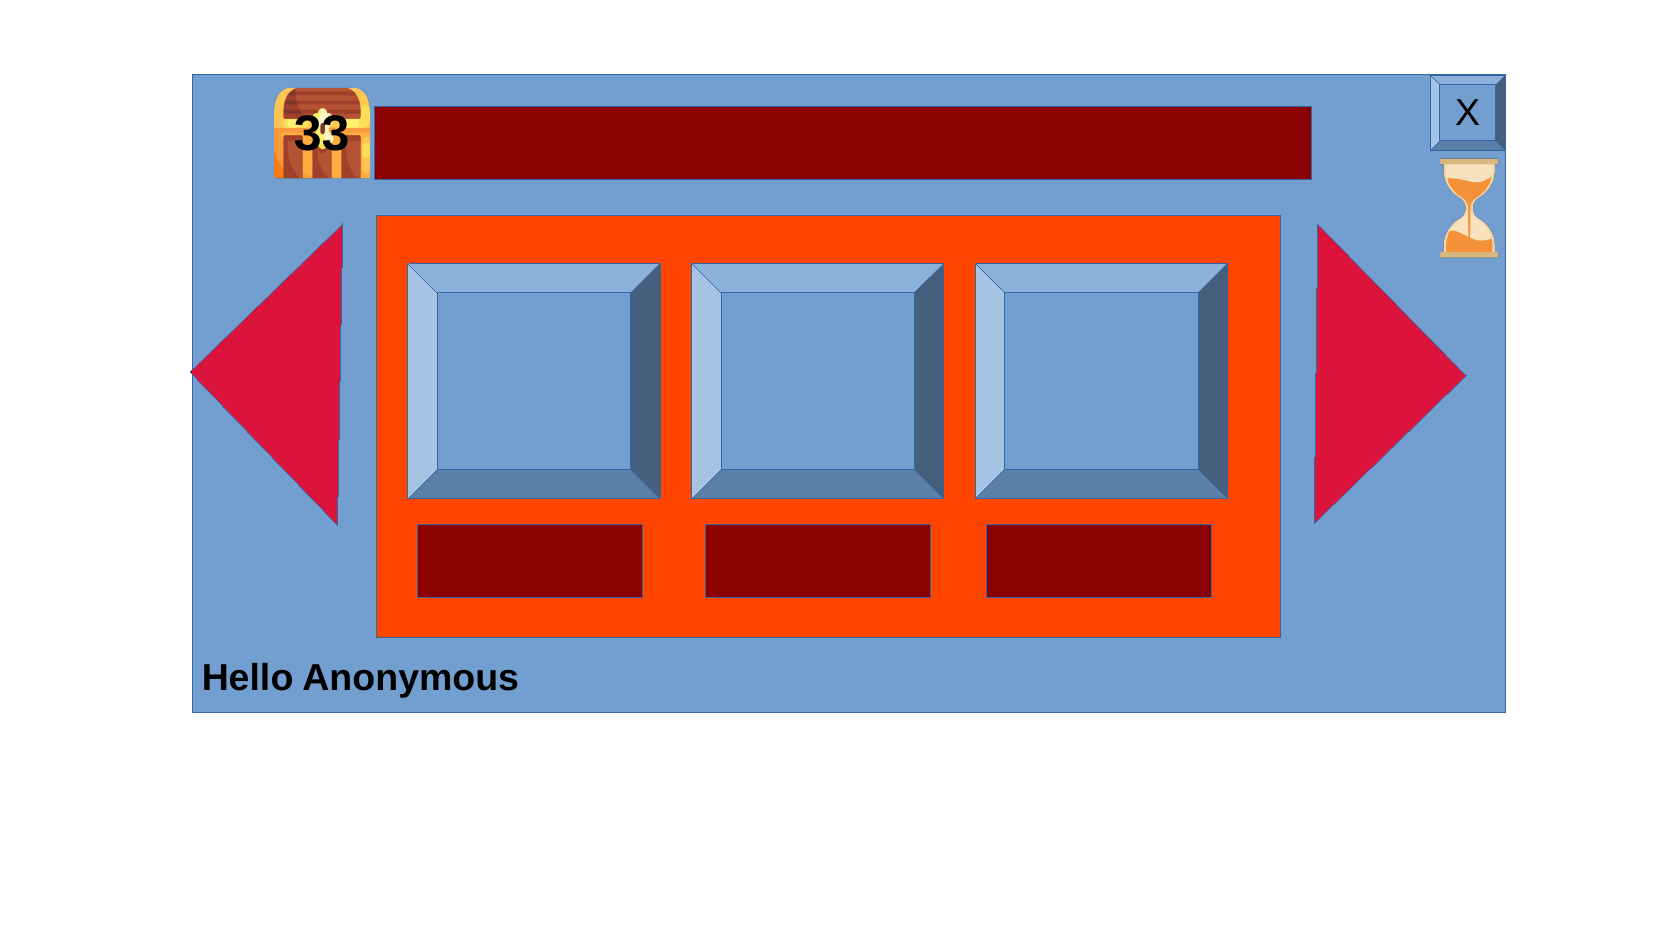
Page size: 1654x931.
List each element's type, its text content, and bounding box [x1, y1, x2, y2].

text_box [190, 74, 1506, 713]
text_box Hello Anonymous [187, 649, 938, 800]
picture [274, 74, 370, 192]
text_box X [1440, 85, 1495, 133]
picture [1399, 133, 1544, 278]
